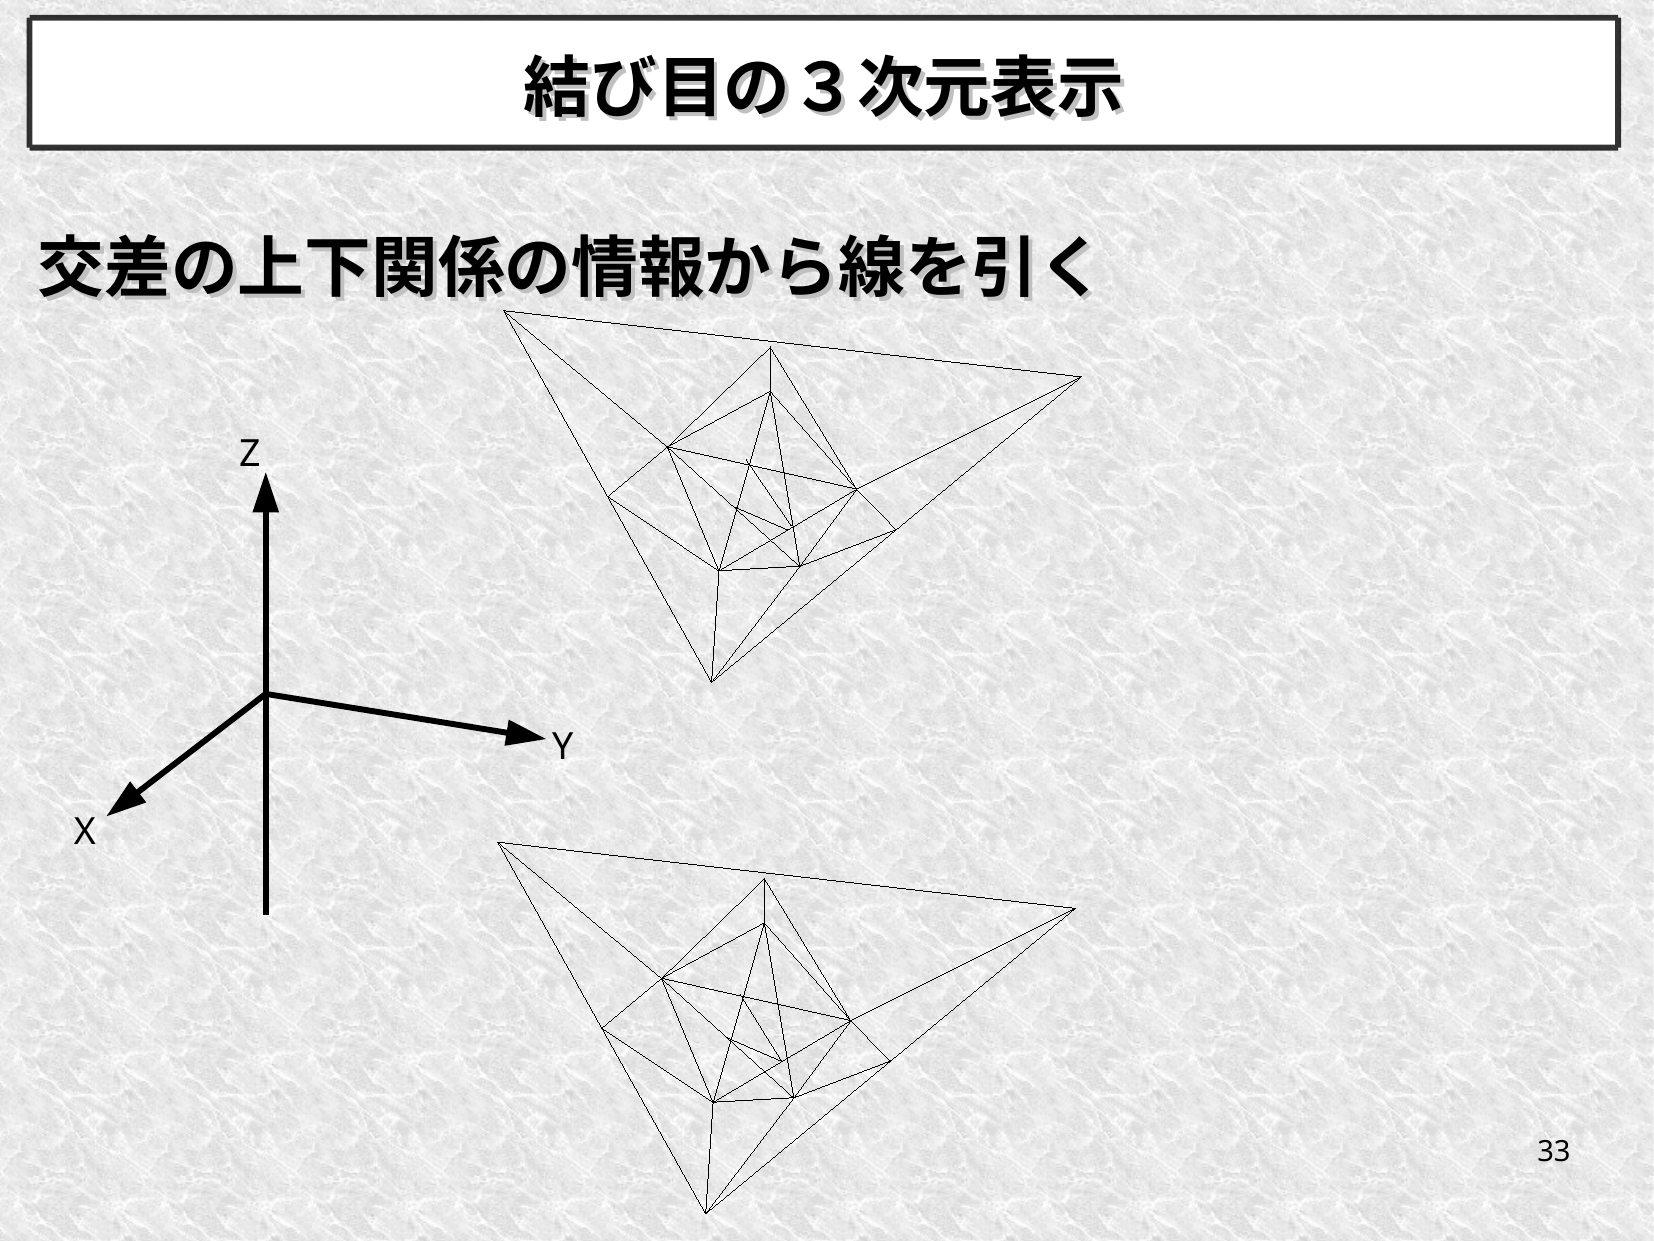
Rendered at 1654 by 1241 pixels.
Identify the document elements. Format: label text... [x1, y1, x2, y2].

text_box X [59, 797, 119, 853]
text_box 交差の上下関係の情報から線を引く [22, 206, 1105, 296]
text_box Z [224, 419, 284, 475]
picture [0, 0, 1654, 1241]
text_box Y [537, 712, 597, 768]
text_box 結び目の３次元表示 [29, 17, 1619, 148]
